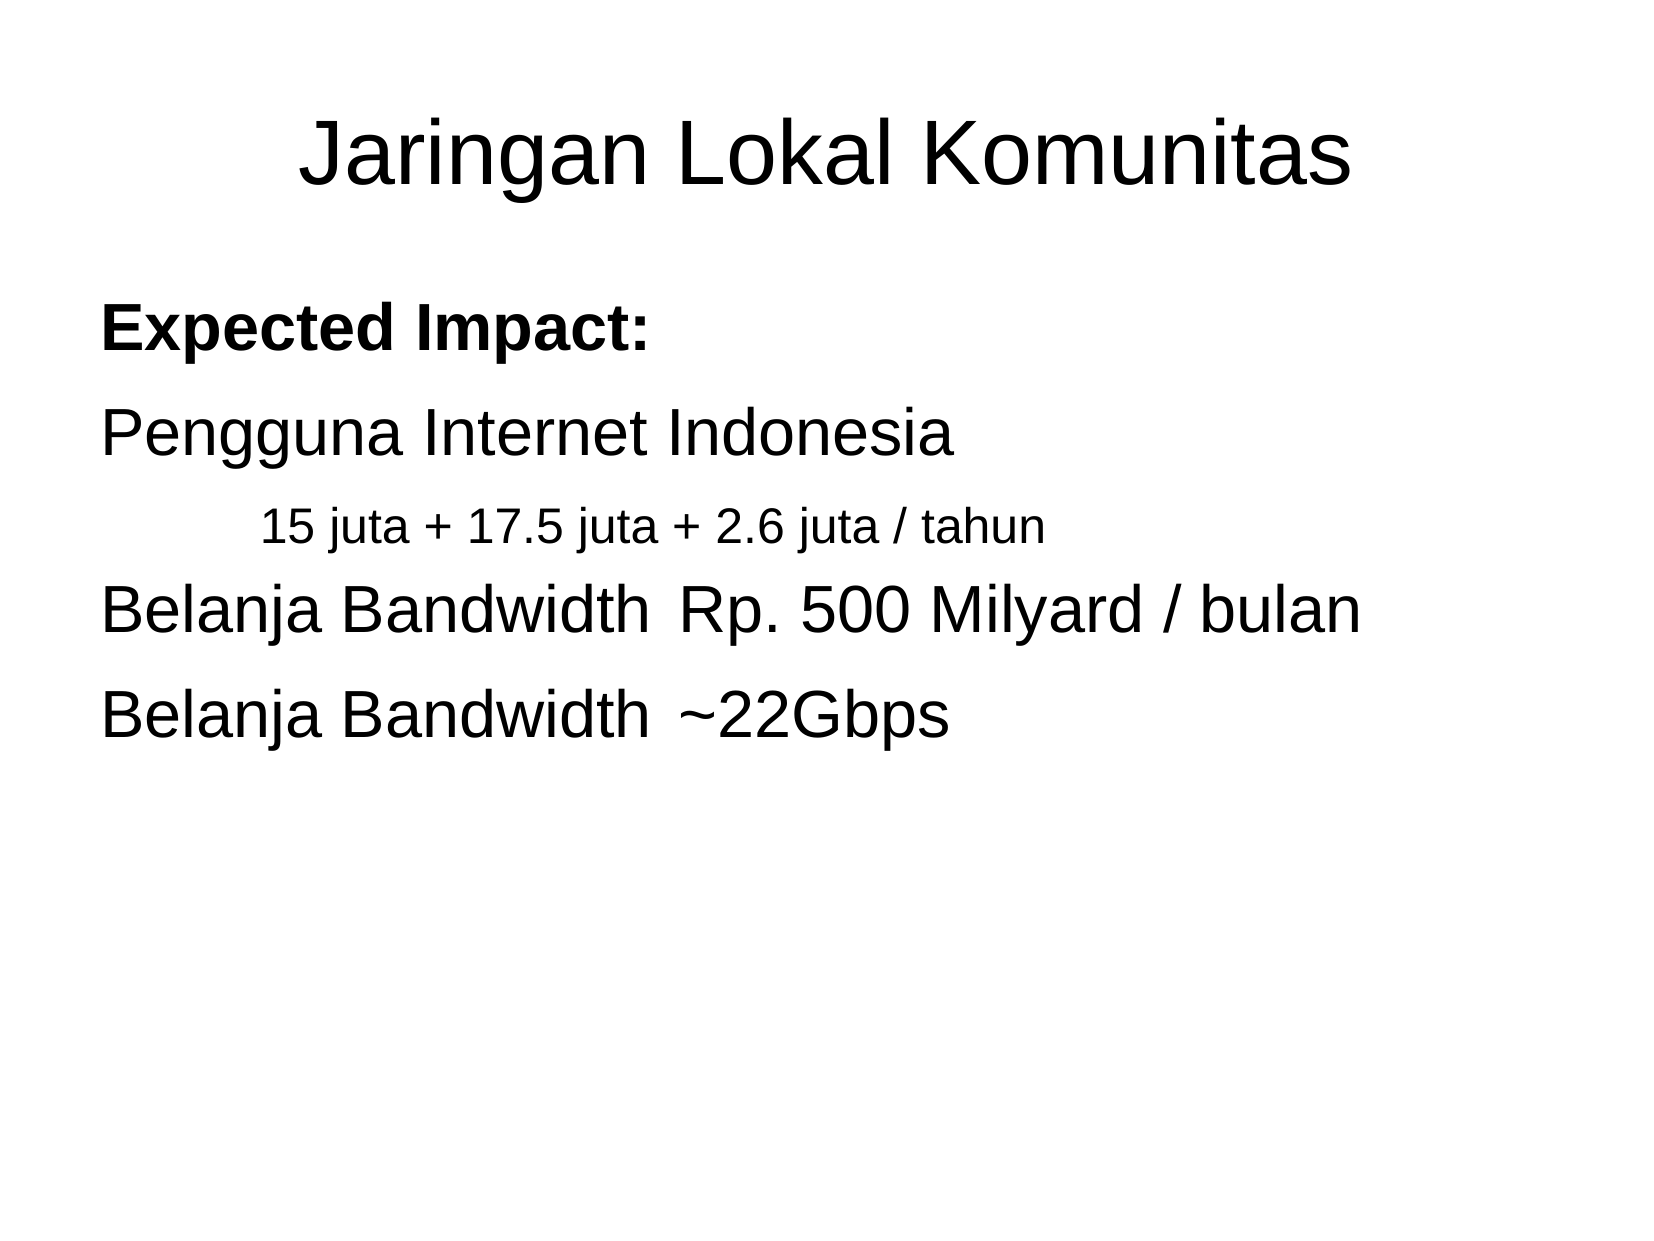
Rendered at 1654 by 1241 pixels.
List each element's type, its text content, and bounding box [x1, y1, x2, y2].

list Expected Impact: Pengguna Internet Indonesia 15 juta + 17.5 juta + 2.6 juta / tahun Belanja Bandwidth Rp. 500 Milyard / bulan Belanja Bandwidth ~22Gbps [82, 290, 1571, 1094]
title Jaringan Lokal Komunitas [82, 56, 1571, 250]
